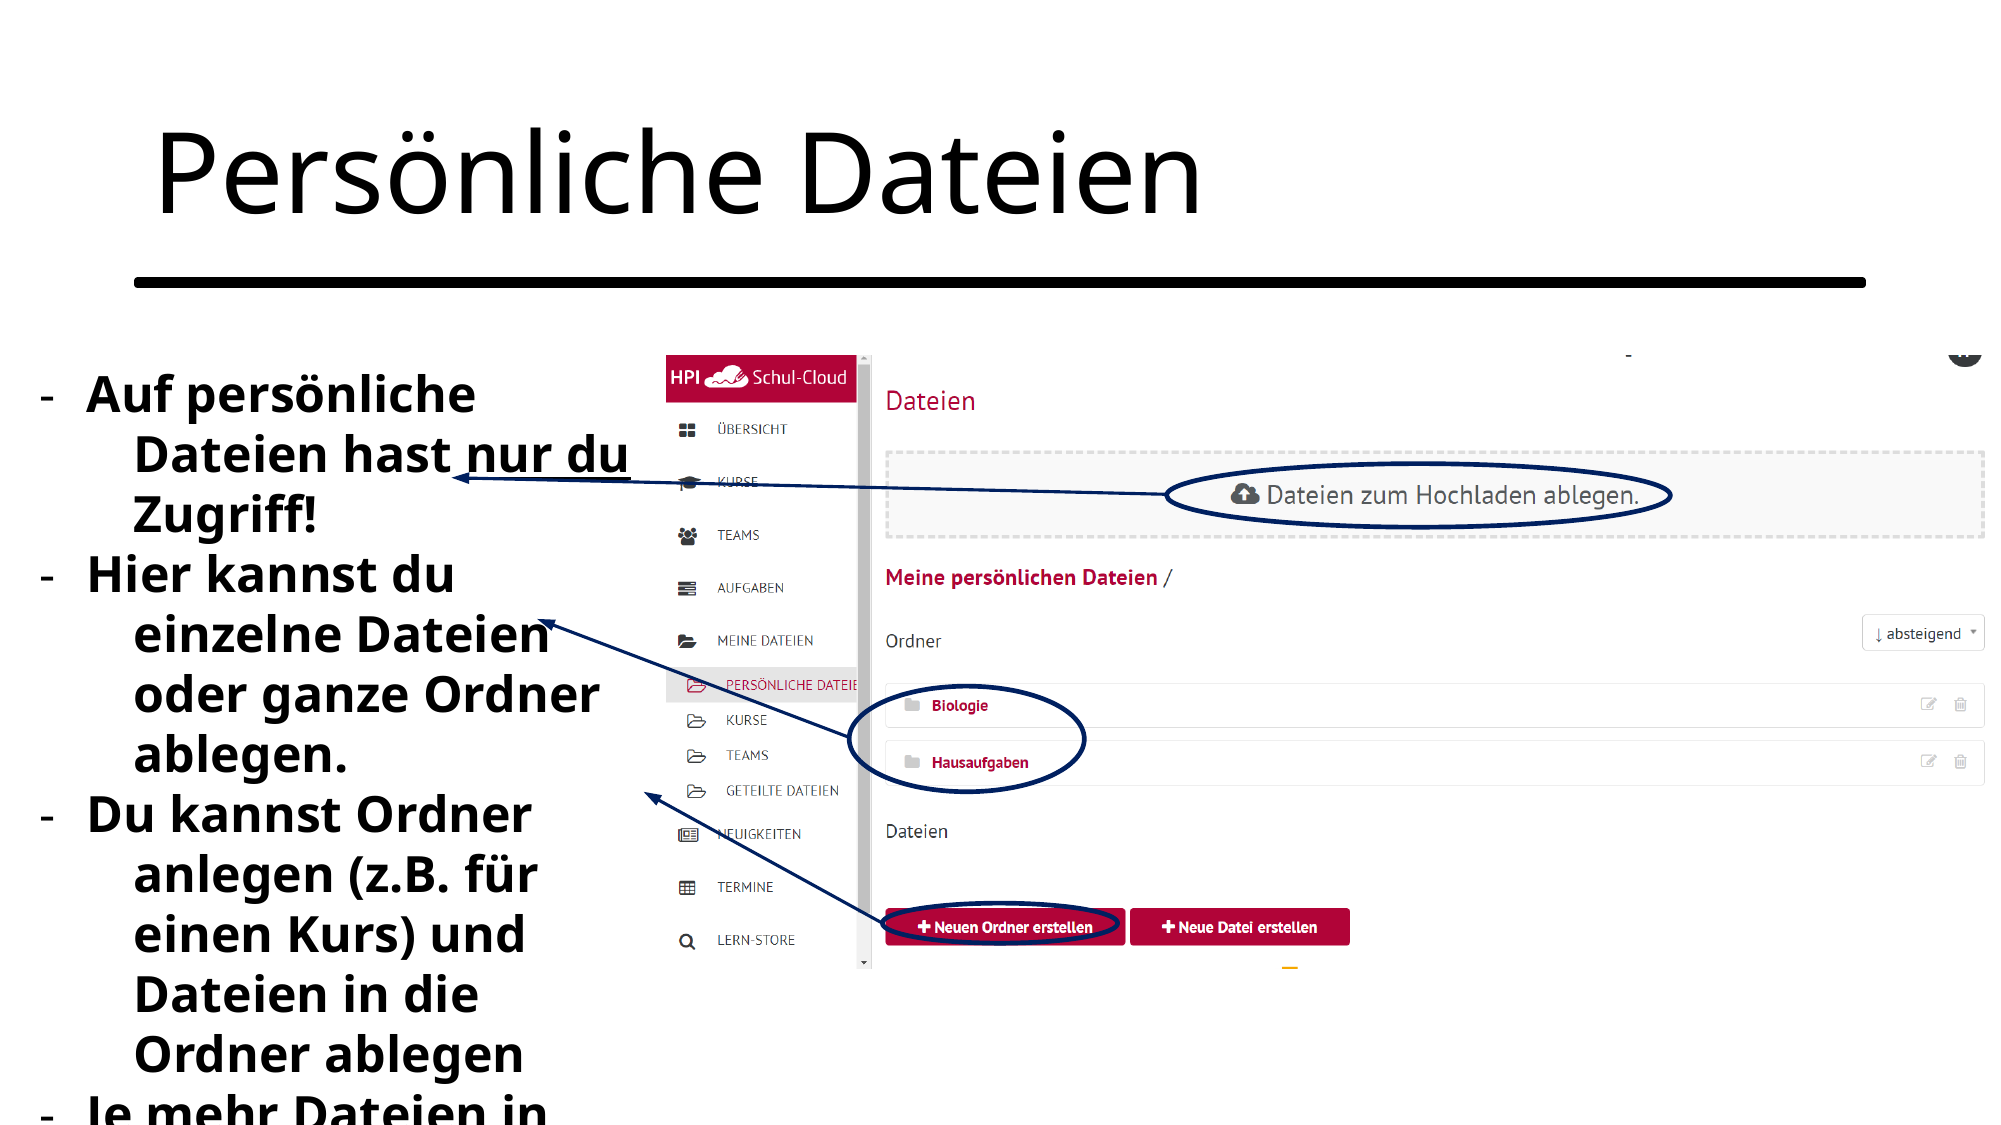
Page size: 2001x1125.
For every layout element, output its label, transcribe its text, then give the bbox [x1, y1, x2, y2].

title Persönliche Dateien [137, 59, 1863, 278]
picture [852, 689, 1081, 789]
picture [666, 355, 1988, 969]
picture [886, 906, 1114, 940]
text_box Auf persönliche Dateien hast nur du Zugriff! Hier kannst du einzelne Dateien oder ganze Ordner ablegen. Du kannst Ordner anlegen (z.B. für einen Kurs) und Dateien in die Ordner ablegen Je mehr Dateien in einem Ordner sind, umso unübersichtlicher wird der Ordner Achte deshalb auf Ordnung, indem du Ordner anlegst und die Dateien in die entsprechenden Ordner zuordnest. [24, 355, 651, 1037]
picture [1170, 466, 1667, 524]
